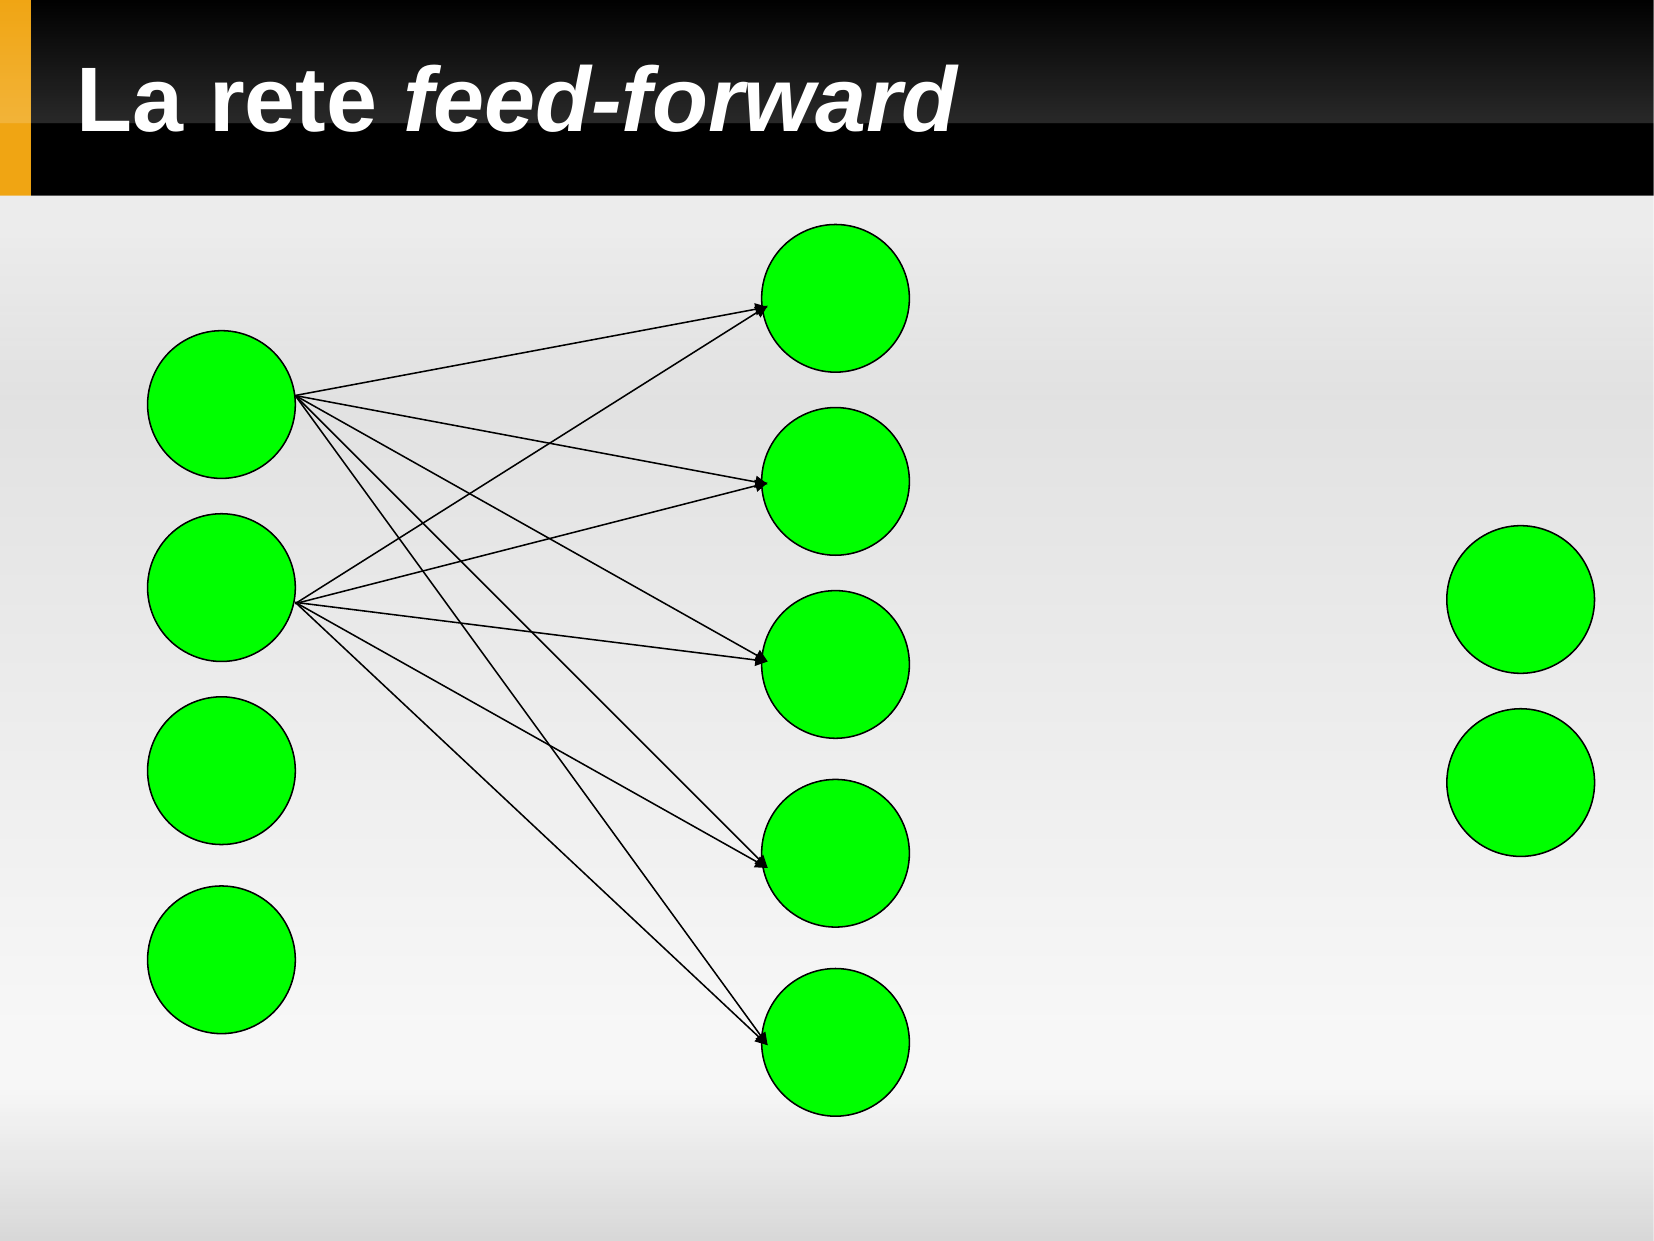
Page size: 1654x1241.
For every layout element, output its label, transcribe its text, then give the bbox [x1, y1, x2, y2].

text_box [147, 696, 296, 845]
text_box [761, 590, 910, 739]
text_box [761, 224, 910, 373]
text_box [761, 968, 910, 1117]
text_box [1446, 525, 1595, 674]
text_box [147, 513, 296, 662]
title La rete feed-forward [76, 7, 1565, 200]
text_box [761, 407, 910, 556]
text_box [761, 779, 910, 928]
text_box [147, 885, 296, 1034]
text_box [1446, 708, 1595, 857]
picture [0, 0, 1654, 1241]
text_box [147, 330, 296, 479]
